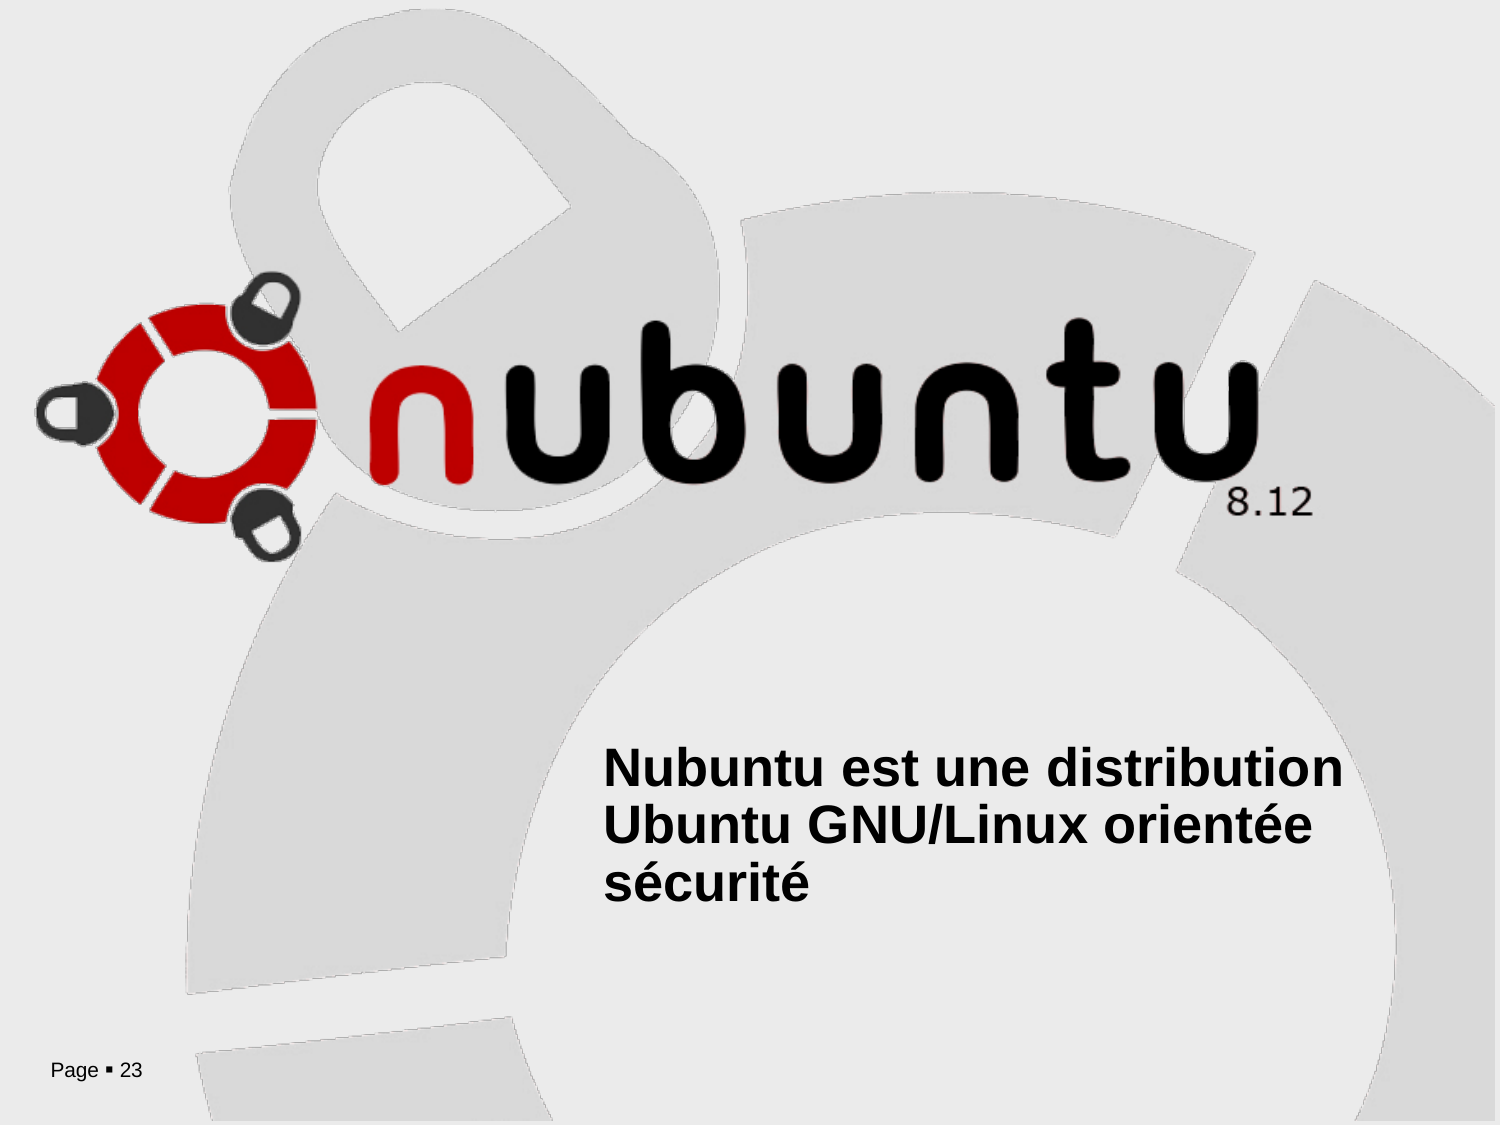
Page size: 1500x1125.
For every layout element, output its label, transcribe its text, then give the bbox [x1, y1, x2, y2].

picture [4, 8, 1495, 1121]
title Nubuntu est une distribution Ubuntu GNU/Linux orientée sécurité [588, 673, 1412, 980]
